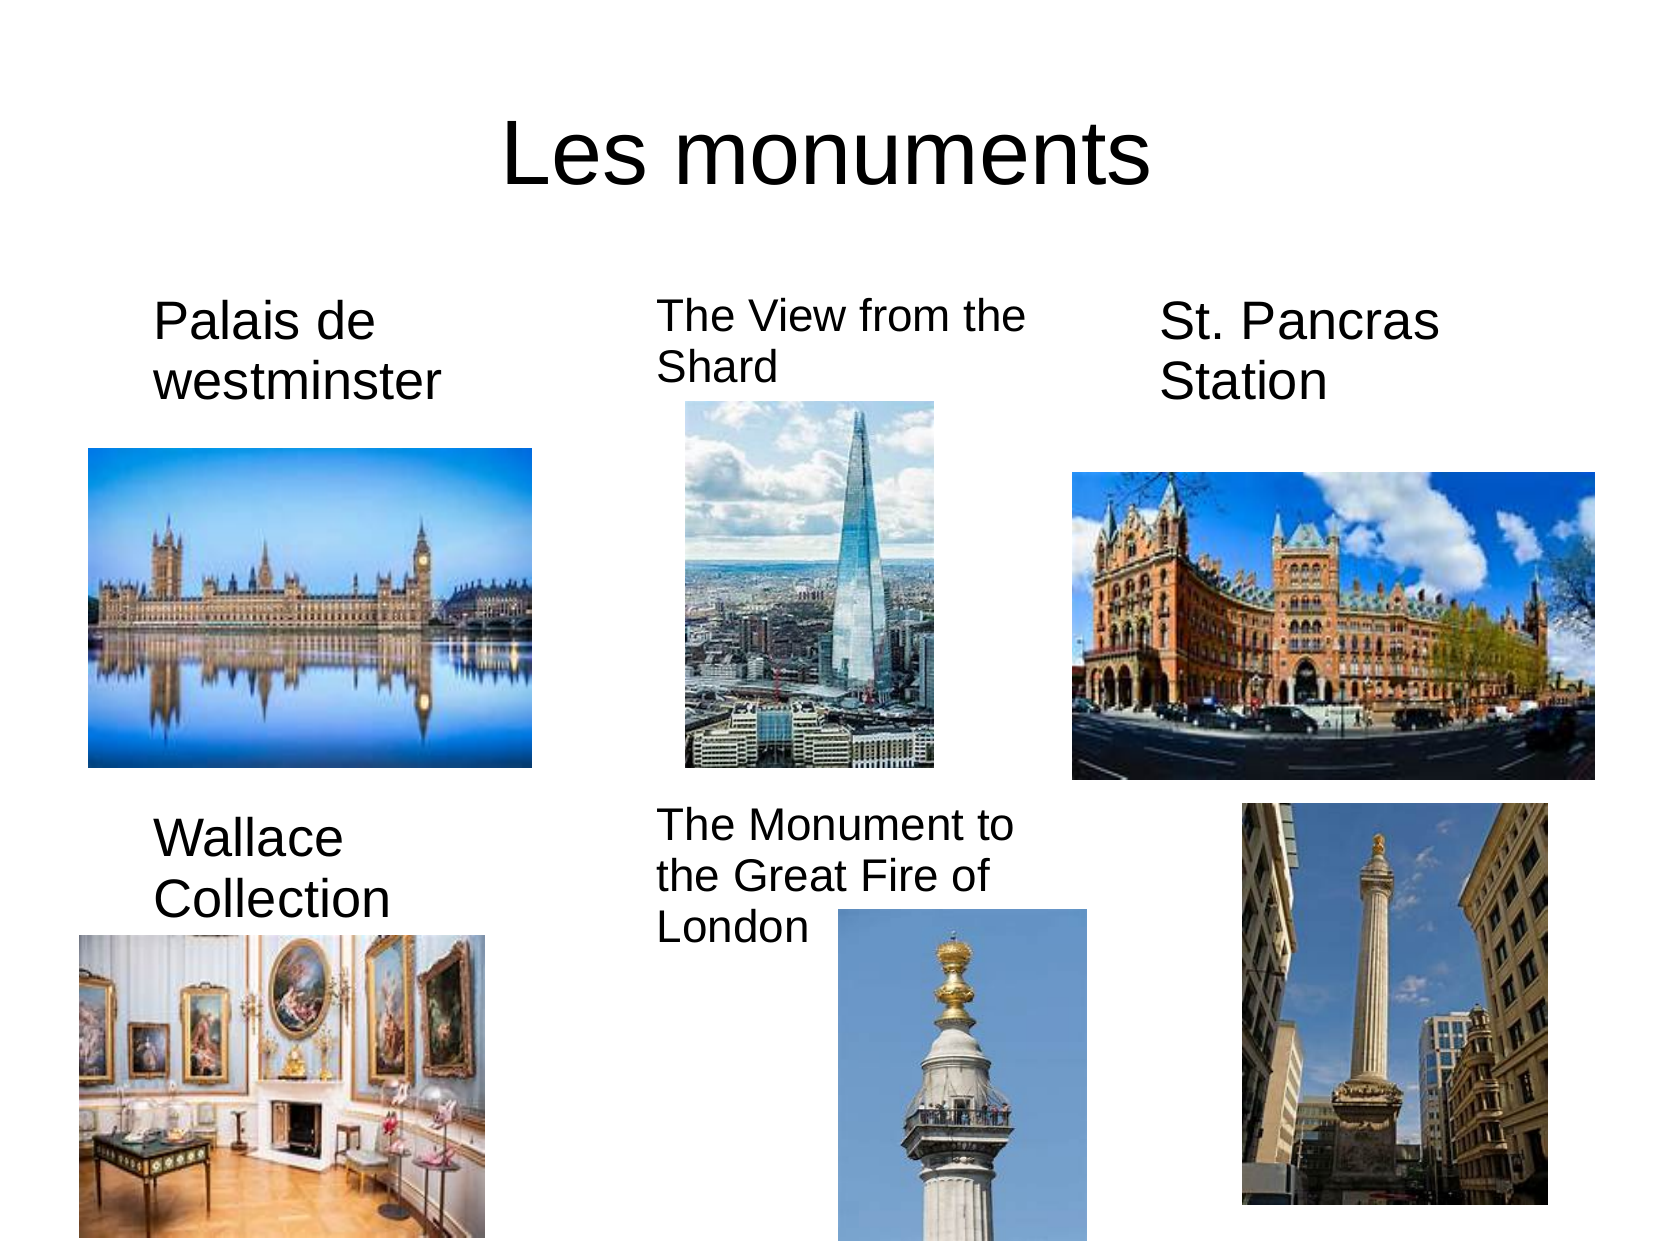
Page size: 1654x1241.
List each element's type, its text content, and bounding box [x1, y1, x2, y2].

picture [685, 401, 934, 717]
list The View from the Shard [585, 290, 1065, 681]
list Wallace Collection [82, 717, 562, 1109]
picture [88, 448, 532, 768]
picture [838, 909, 1087, 1241]
title Les monuments [82, 49, 1571, 257]
list The Monument to the Great Fire of London [585, 717, 1065, 1109]
list Palais de westminster [82, 290, 562, 681]
picture [79, 935, 485, 1238]
picture [1242, 803, 1548, 1205]
picture [1072, 472, 1595, 780]
list St. Pancras Station [1088, 290, 1569, 472]
